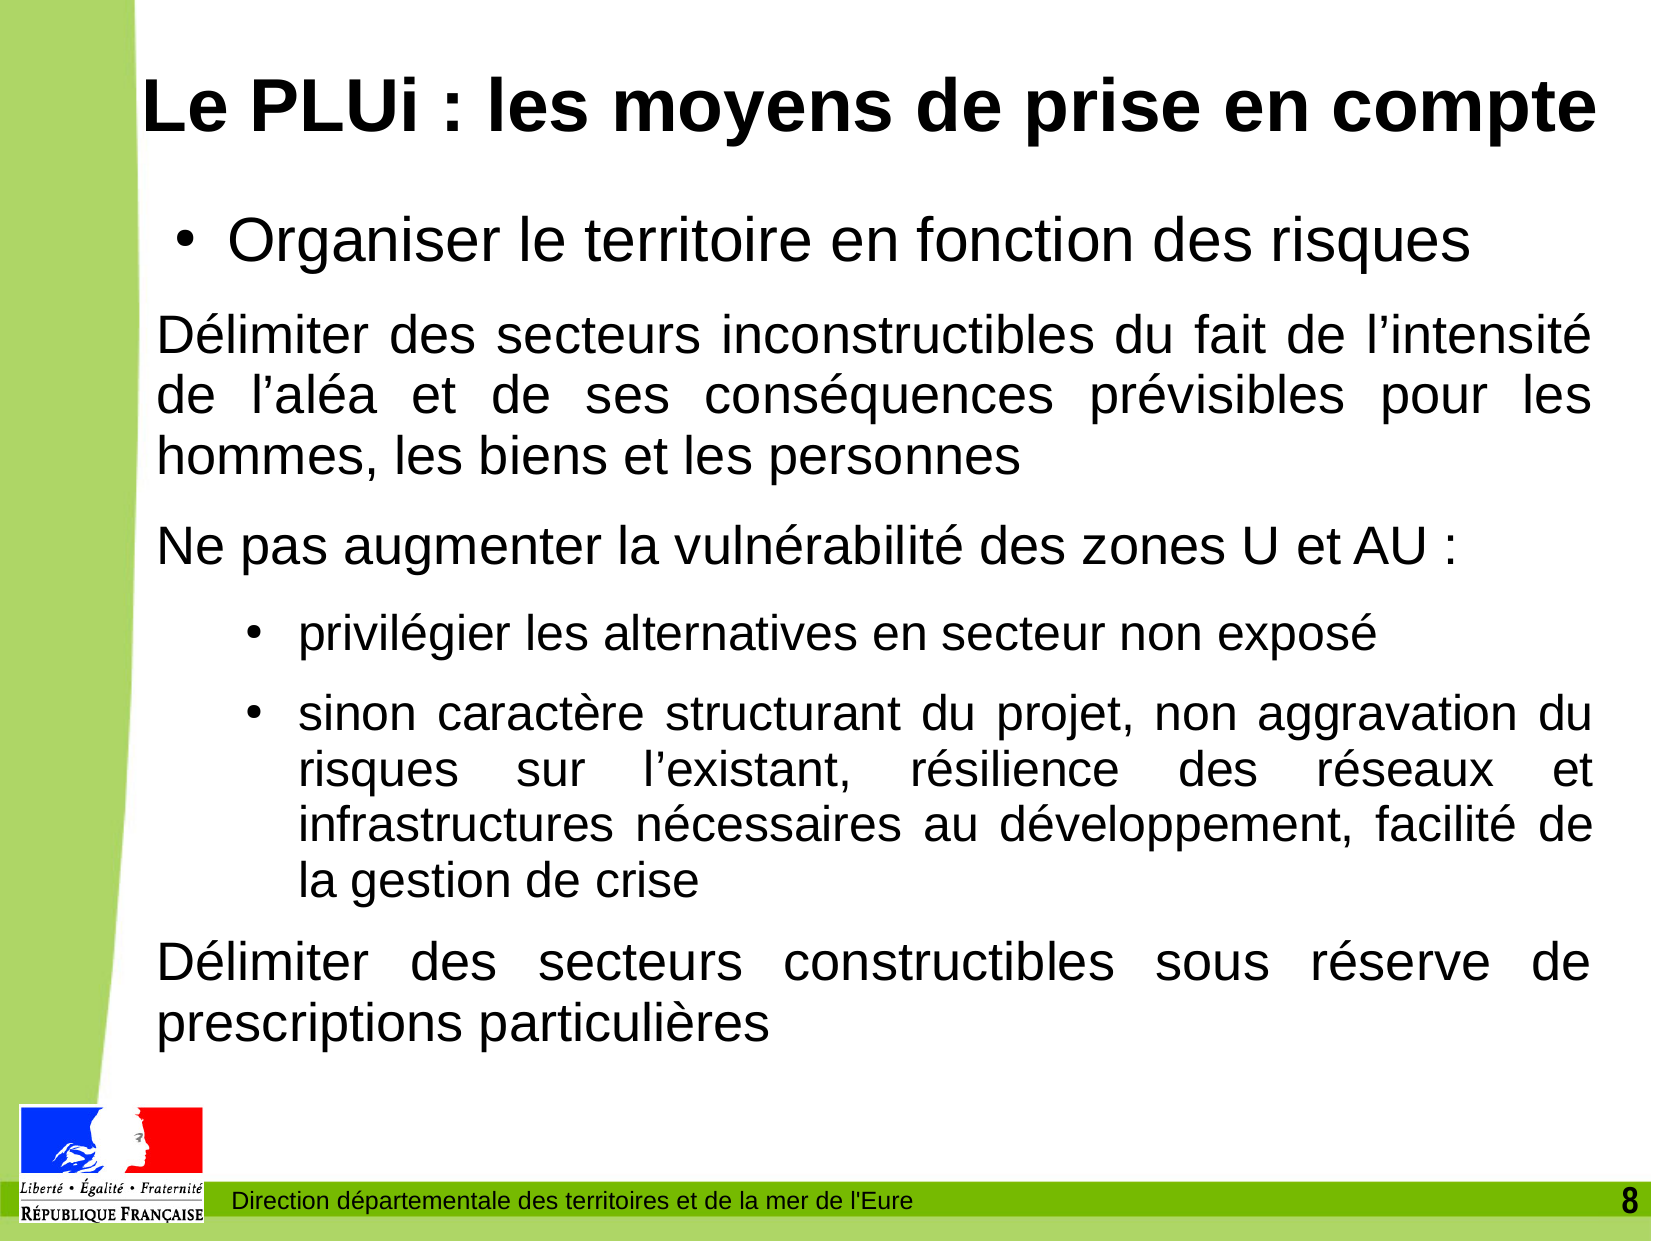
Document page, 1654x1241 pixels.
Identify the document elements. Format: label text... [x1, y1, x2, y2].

title Le PLUi : les moyens de prise en compte [117, 2, 1625, 210]
picture [0, 0, 1651, 1241]
list Organiser le territoire en fonction des risques Délimiter des secteurs inconstructibles du fait de l’intensité de l’aléa et de ses conséquences prévisibles pour les hommes, les biens et les personnes Ne pas augmenter la vulnérabilité des zones U et AU : privilégier les alternatives en secteur non exposé sinon caractère structurant du projet, non aggravation du risques sur l’existant, résilience des réseaux et infrastructures nécessaires au développement, facilité de la gestion de crise Délimiter des secteurs constructibles sous réserve de prescriptions particulières [156, 205, 1595, 1152]
